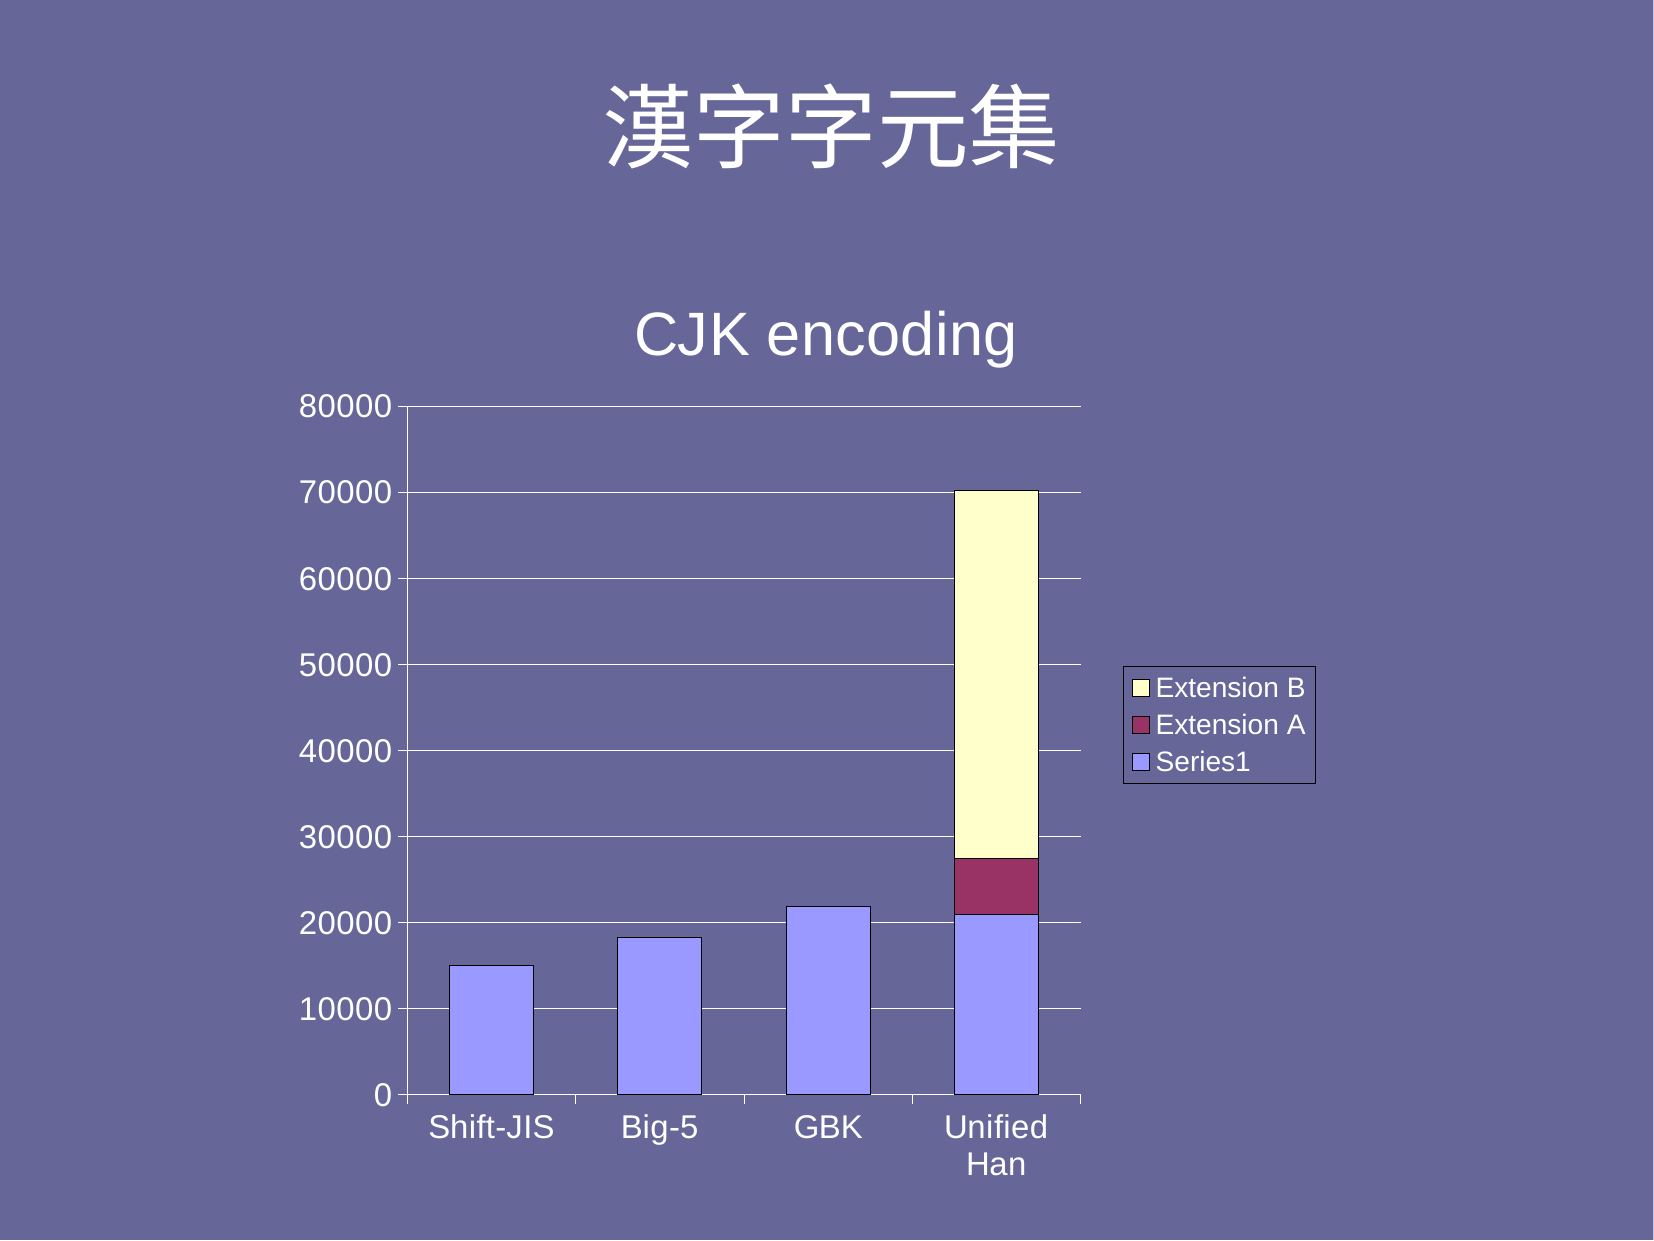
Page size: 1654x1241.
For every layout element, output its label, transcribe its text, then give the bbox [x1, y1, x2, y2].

chart [121, 263, 1534, 1201]
title 漢字字元集 [125, 17, 1538, 226]
